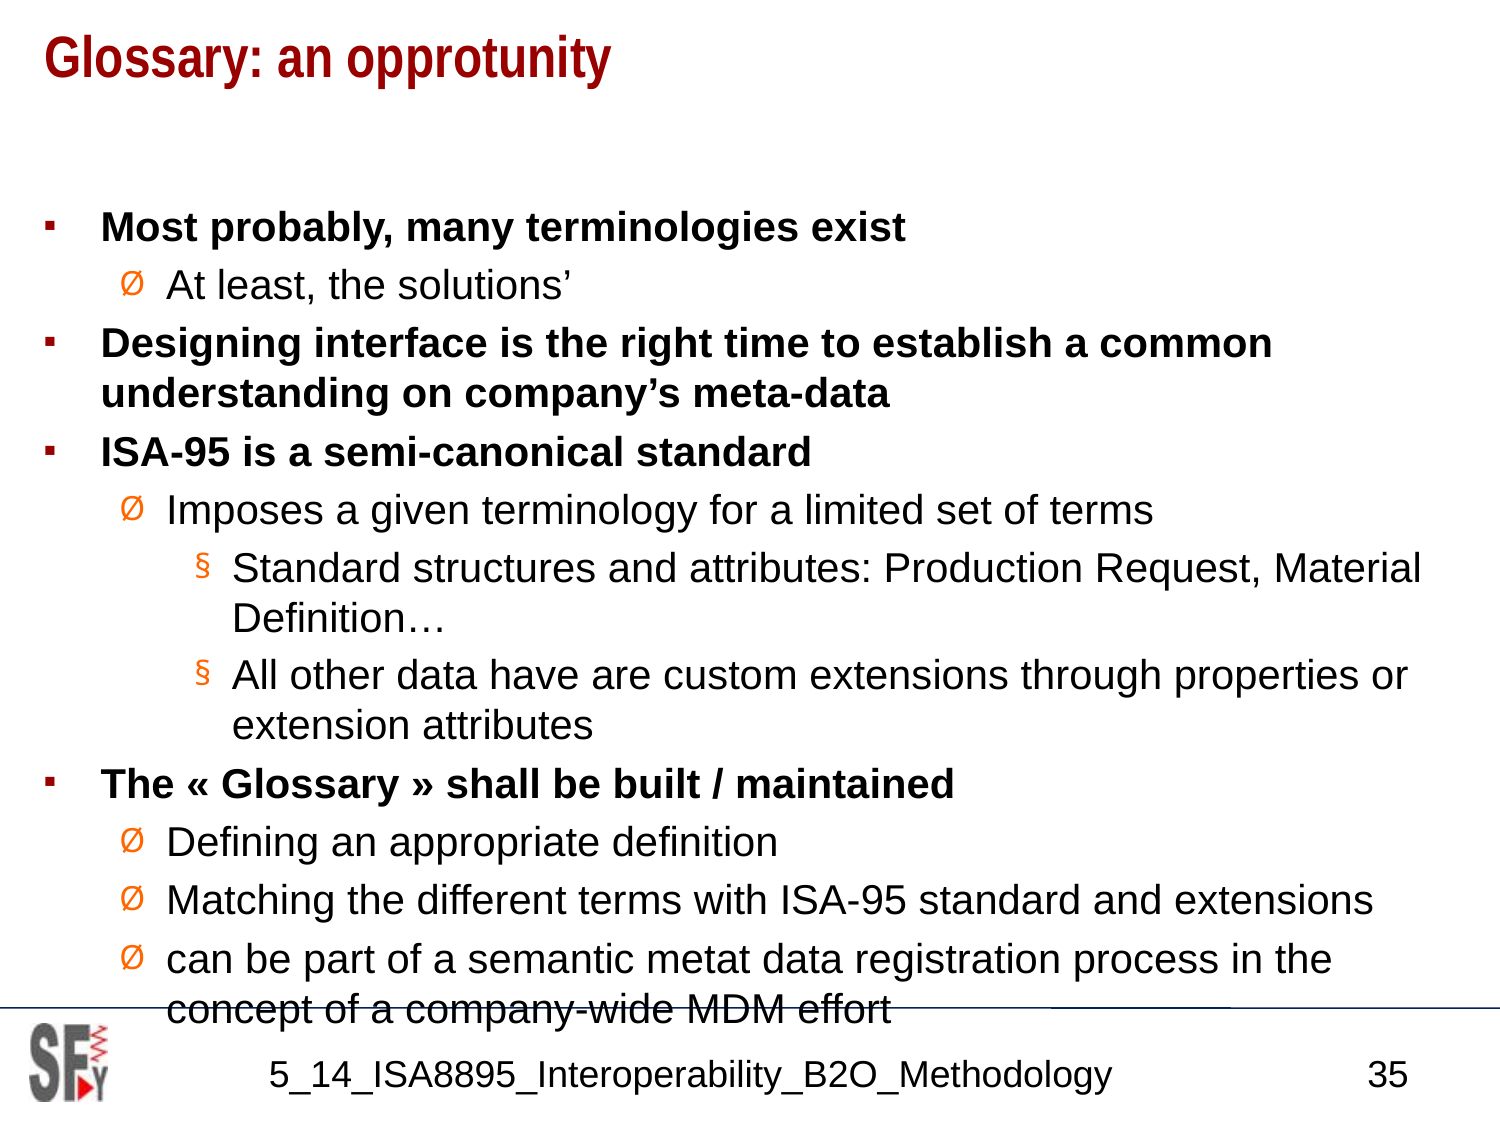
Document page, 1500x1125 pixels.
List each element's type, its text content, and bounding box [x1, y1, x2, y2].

title Glossary: an opprotunity [29, 12, 1471, 138]
picture [29, 1023, 108, 1102]
list Most probably, many terminologies exist At least, the solutions’ Designing interface is the right time to establish a common understanding on company’s meta-data ISA-95 is a semi-canonical standard Imposes a given terminology for a limited set of terms Standard structures and attributes: Production Request, Material Definition… All other data have are custom extensions through properties or extension attributes The « Glossary » shall be built / maintained Defining an appropriate definition Matching the different terms with ISA-95 standard and extensions can be part of a semantic metat data registration process in the concept of a company-wide MDM effort [29, 184, 1471, 988]
slide_number <numéro> [1352, 1034, 1490, 1103]
footer 5_14_ISA8895_Interoperability_B2O_Methodology [253, 1034, 1336, 1103]
